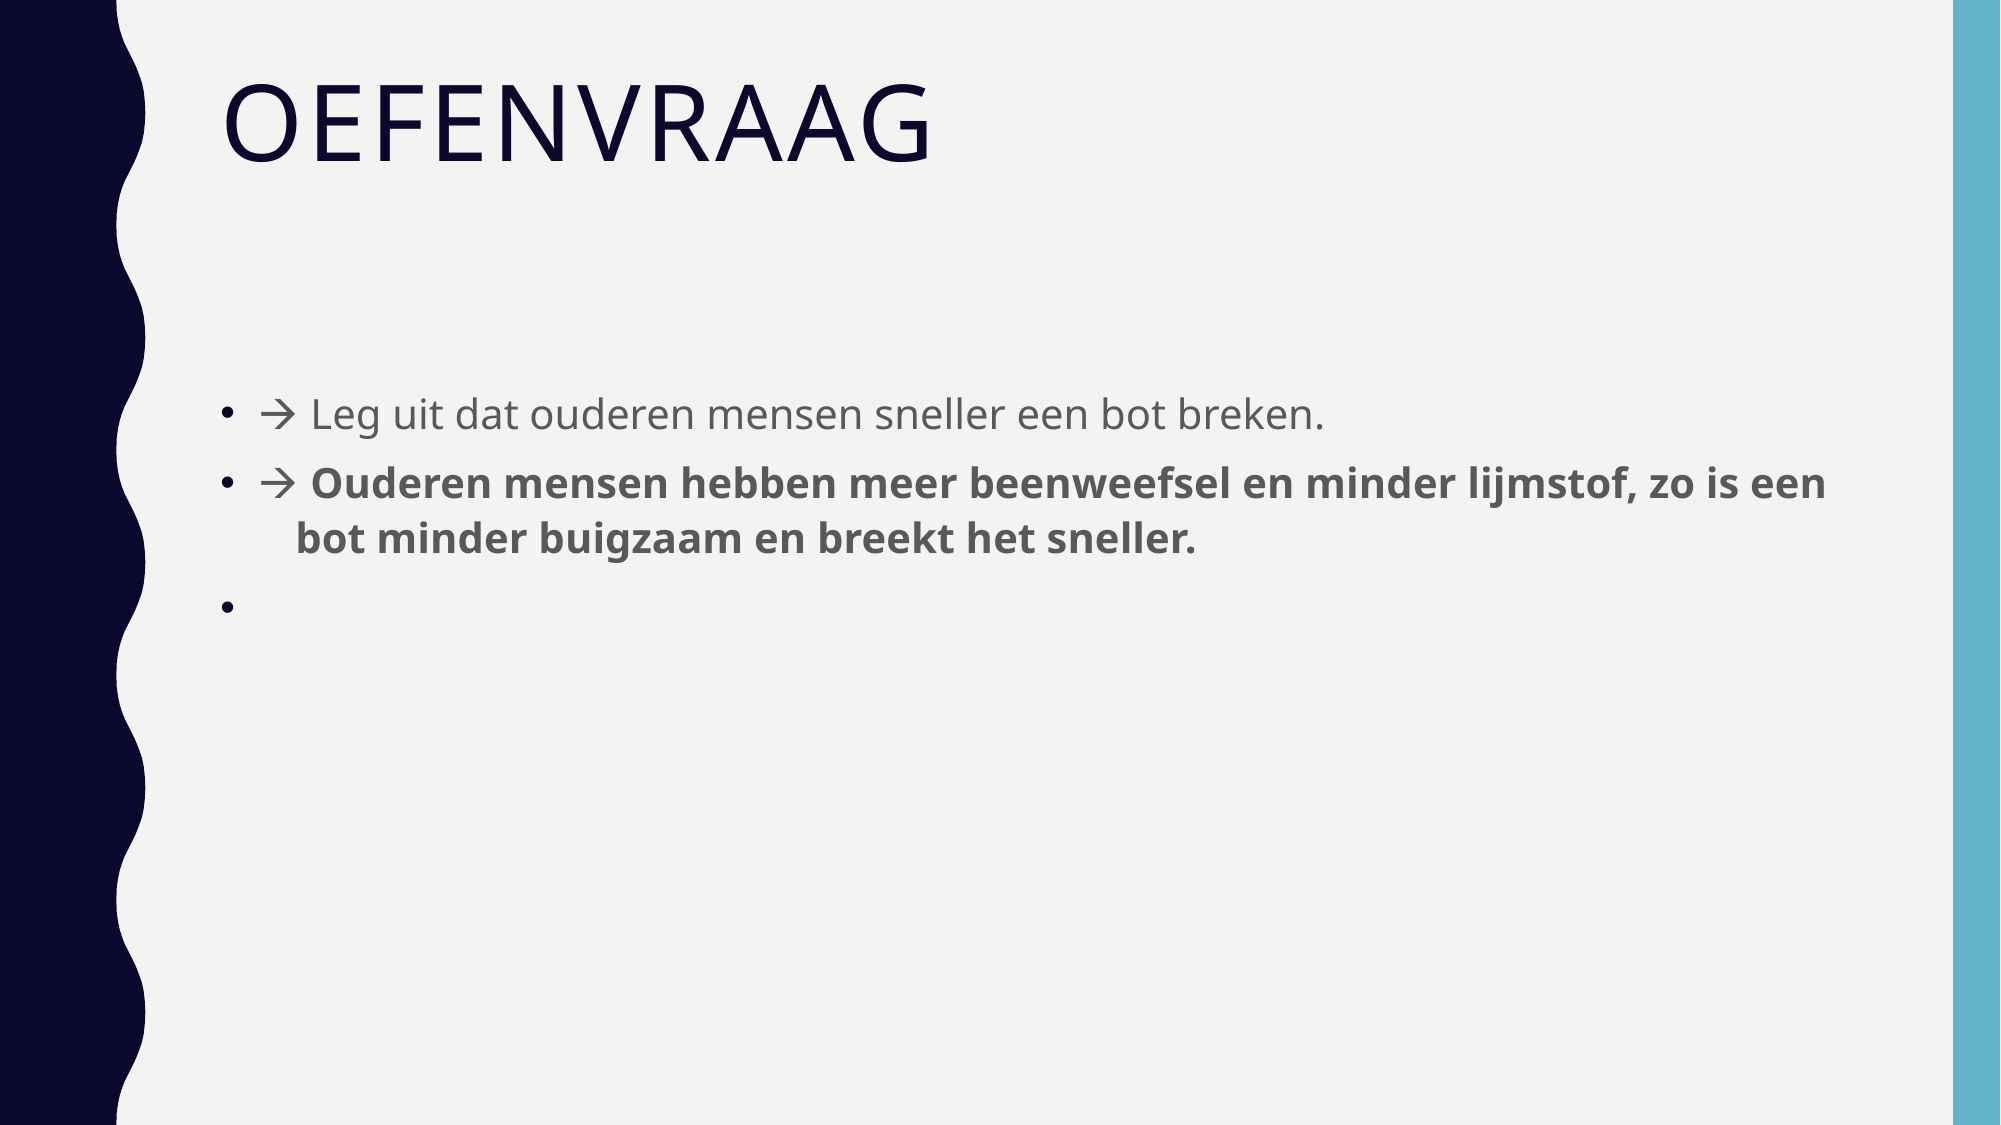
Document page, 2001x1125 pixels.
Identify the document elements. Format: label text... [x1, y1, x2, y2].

list  Leg uit dat ouderen mensen sneller een bot breken.  Ouderen mensen hebben meer beenweefsel en minder lijmstof, zo is een bot minder buigzaam en breekt het sneller. [205, 375, 1876, 965]
title Oefenvraag [205, 62, 1876, 308]
